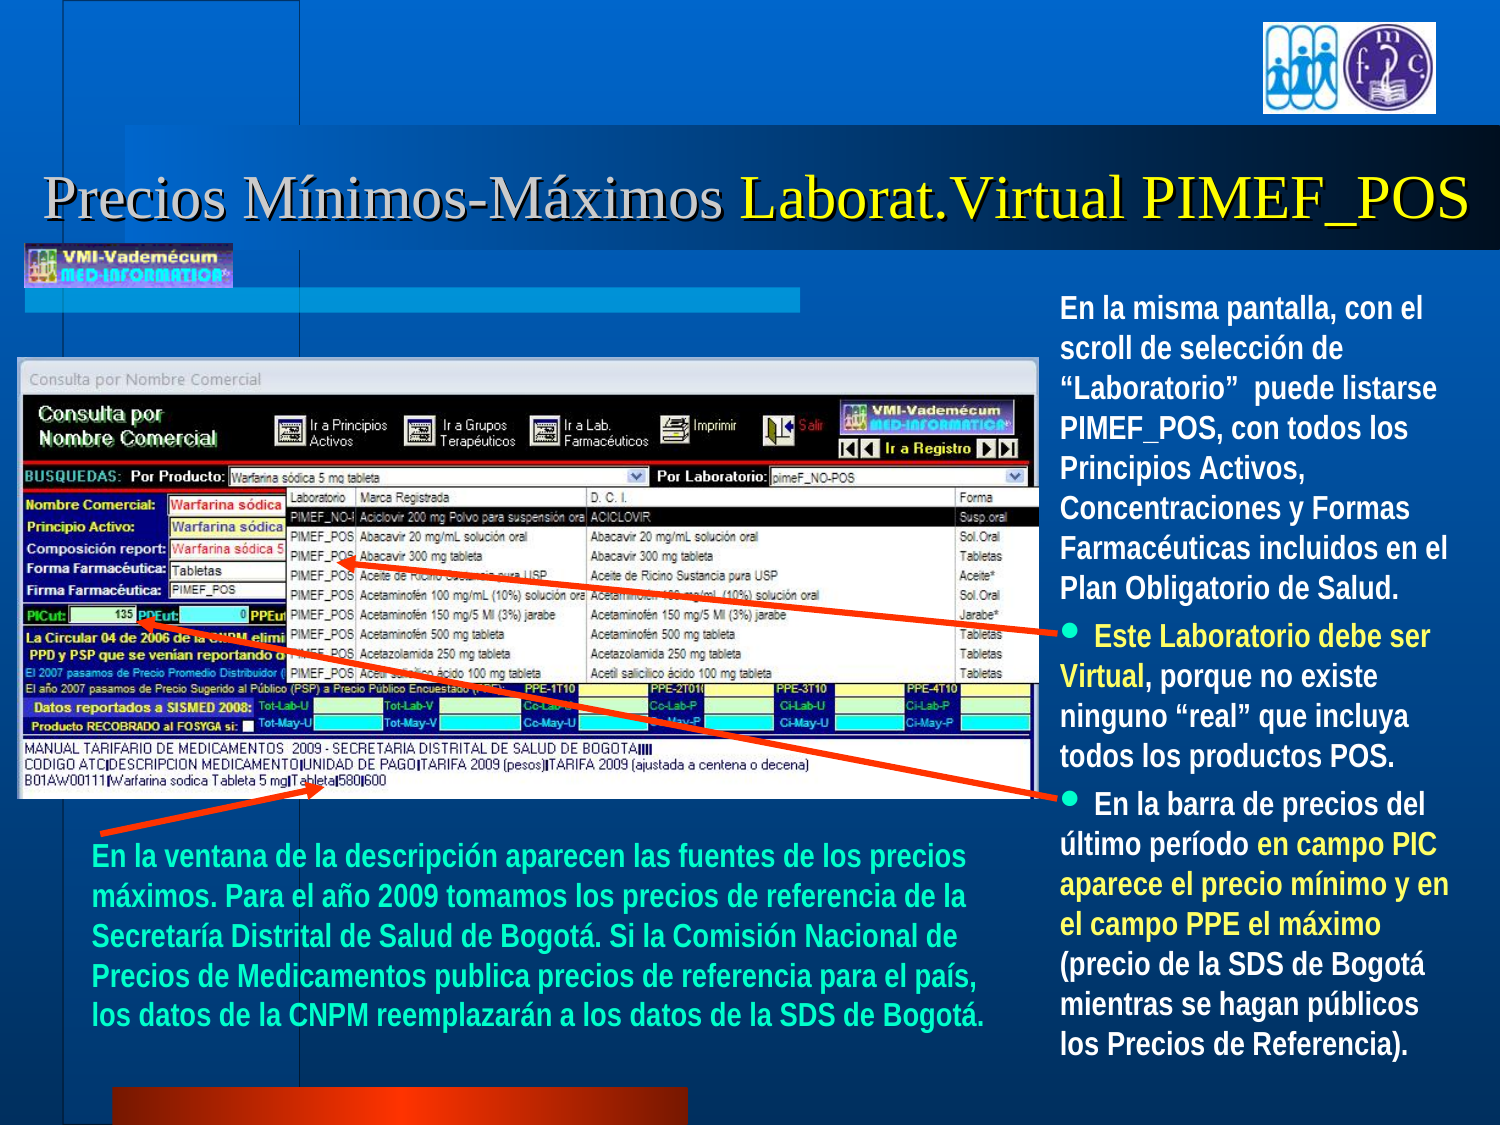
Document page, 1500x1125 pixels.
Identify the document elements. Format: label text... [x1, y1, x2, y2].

picture [1263, 22, 1436, 114]
picture [24, 243, 233, 287]
text_box En la ventana de la descripción aparecen las fuentes de los precios máximos. Para el año 2009 tomamos los precios de referencia de la Secretaría Distrital de Salud de Bogotá. Si la Comisión Nacional de Precios de Medicamentos publica precios de referencia para el país, los datos de la CNPM reemplazarán a los datos de la SDS de Bogotá. [76, 826, 1010, 1042]
chart [17, 357, 1039, 799]
chart [288, 795, 307, 799]
text_box Precios Mínimos-Máximos Laborat.Virtual PIMEF_POS [24, 99, 1488, 288]
text_box En la misma pantalla, con el scroll de selección de “Laboratorio” puede listarse PIMEF_POS, con todos los Principios Activos, Concentraciones y Formas Farmacéuticas incluidos en el Plan Obligatorio de Salud. Este Laboratorio debe ser Virtual, porque no existe ninguno “real” que incluya todos los productos POS. En la barra de precios del último período en campo PIC aparece el precio mínimo y en el campo PPE el máximo (precio de la SDS de Bogotá mientras se hagan públicos los Precios de Referencia). [1045, 278, 1471, 1070]
